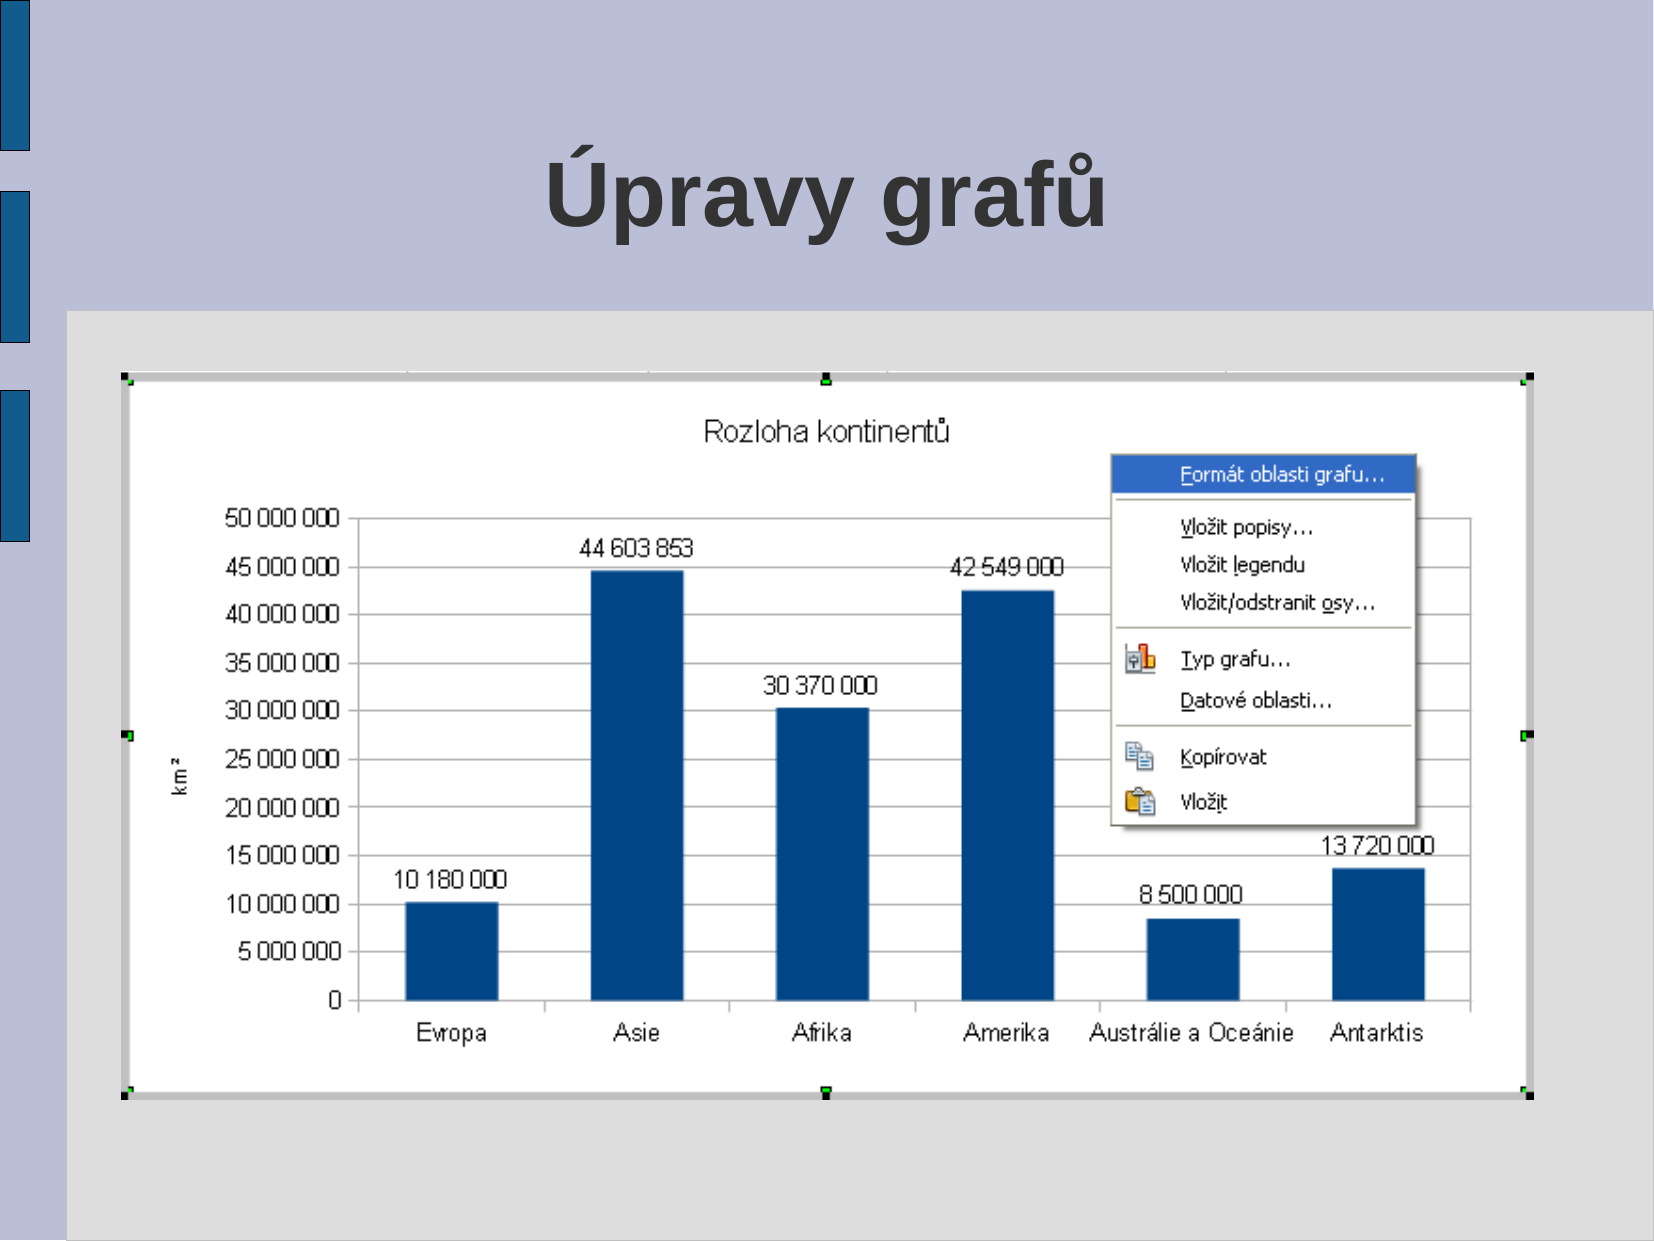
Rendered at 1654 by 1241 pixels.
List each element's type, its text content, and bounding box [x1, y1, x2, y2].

picture [121, 371, 1534, 1100]
title Úpravy grafů [121, 91, 1534, 299]
